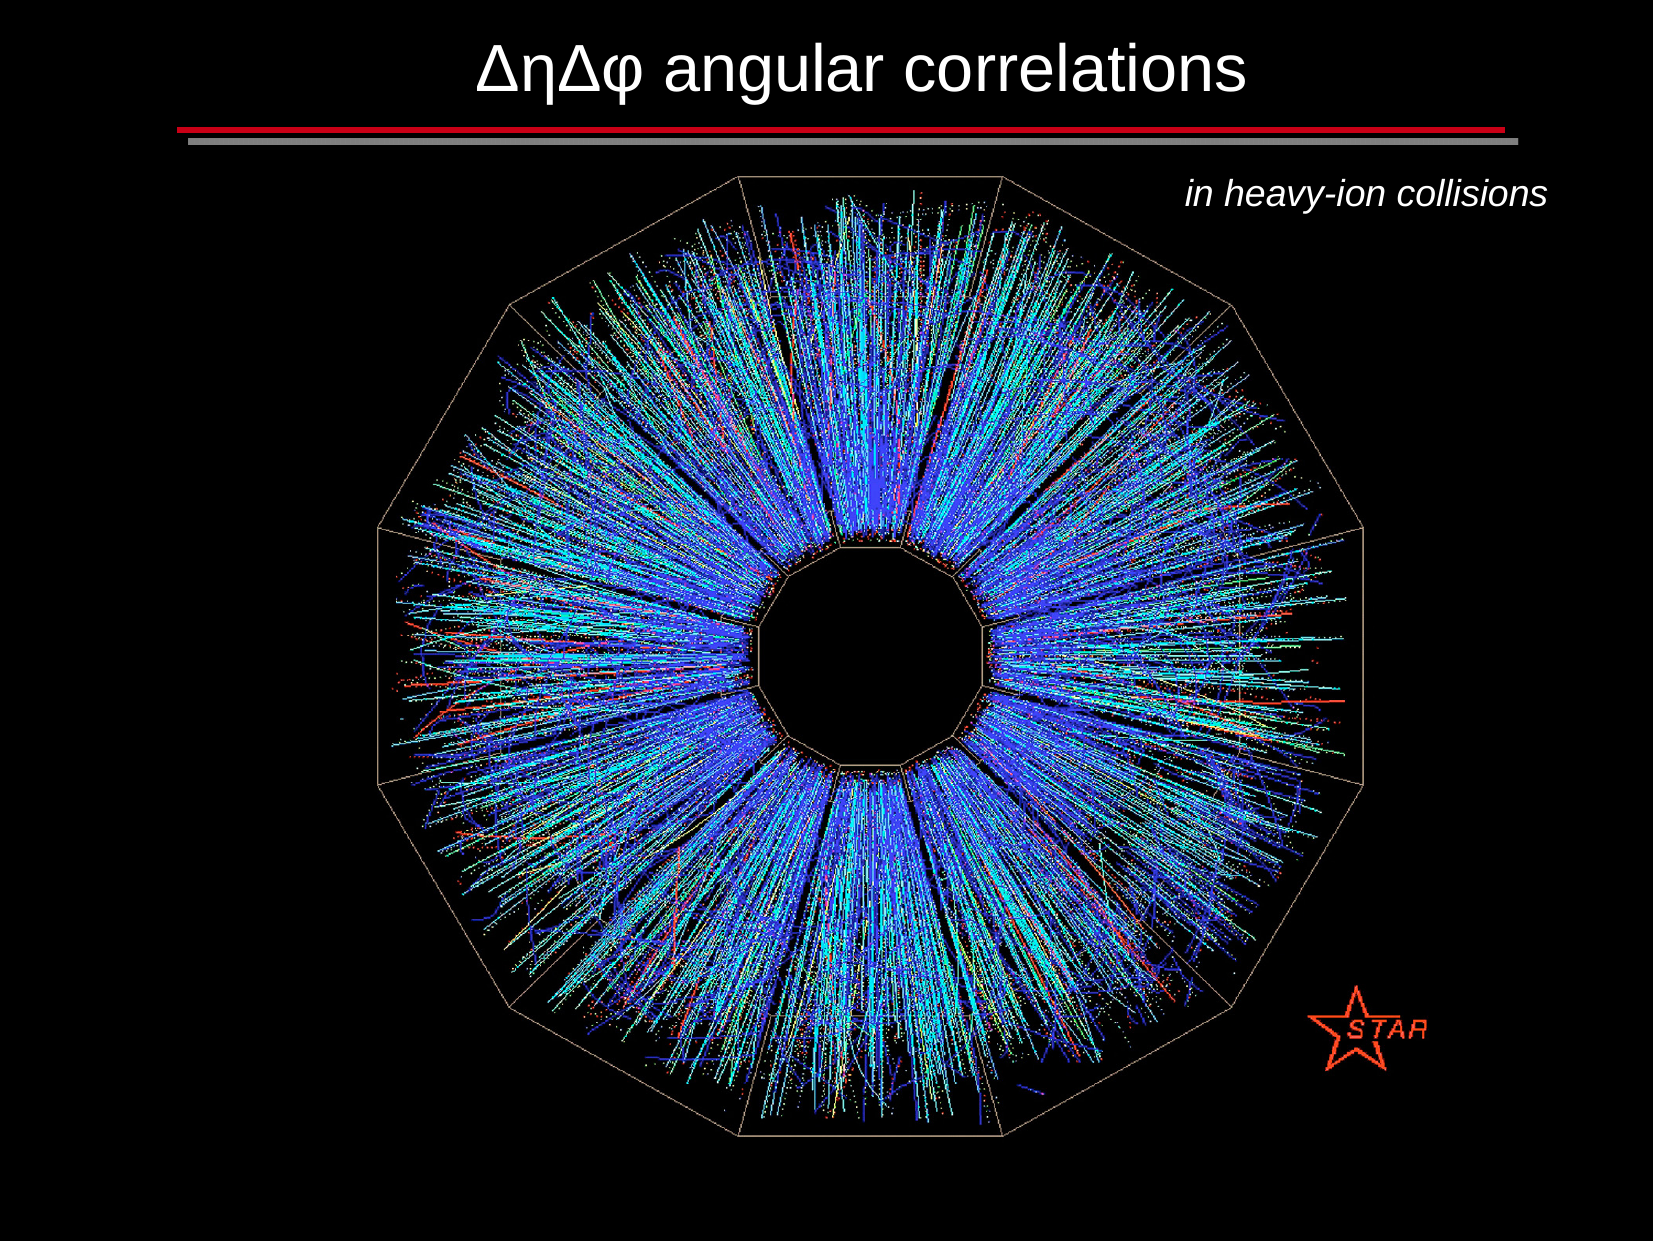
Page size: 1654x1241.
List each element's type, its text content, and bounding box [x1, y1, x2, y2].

picture [195, 177, 1545, 1164]
title ΔηΔφ angular correlations [0, 0, 1653, 177]
text_box in heavy-ion collisions [1170, 165, 1653, 222]
